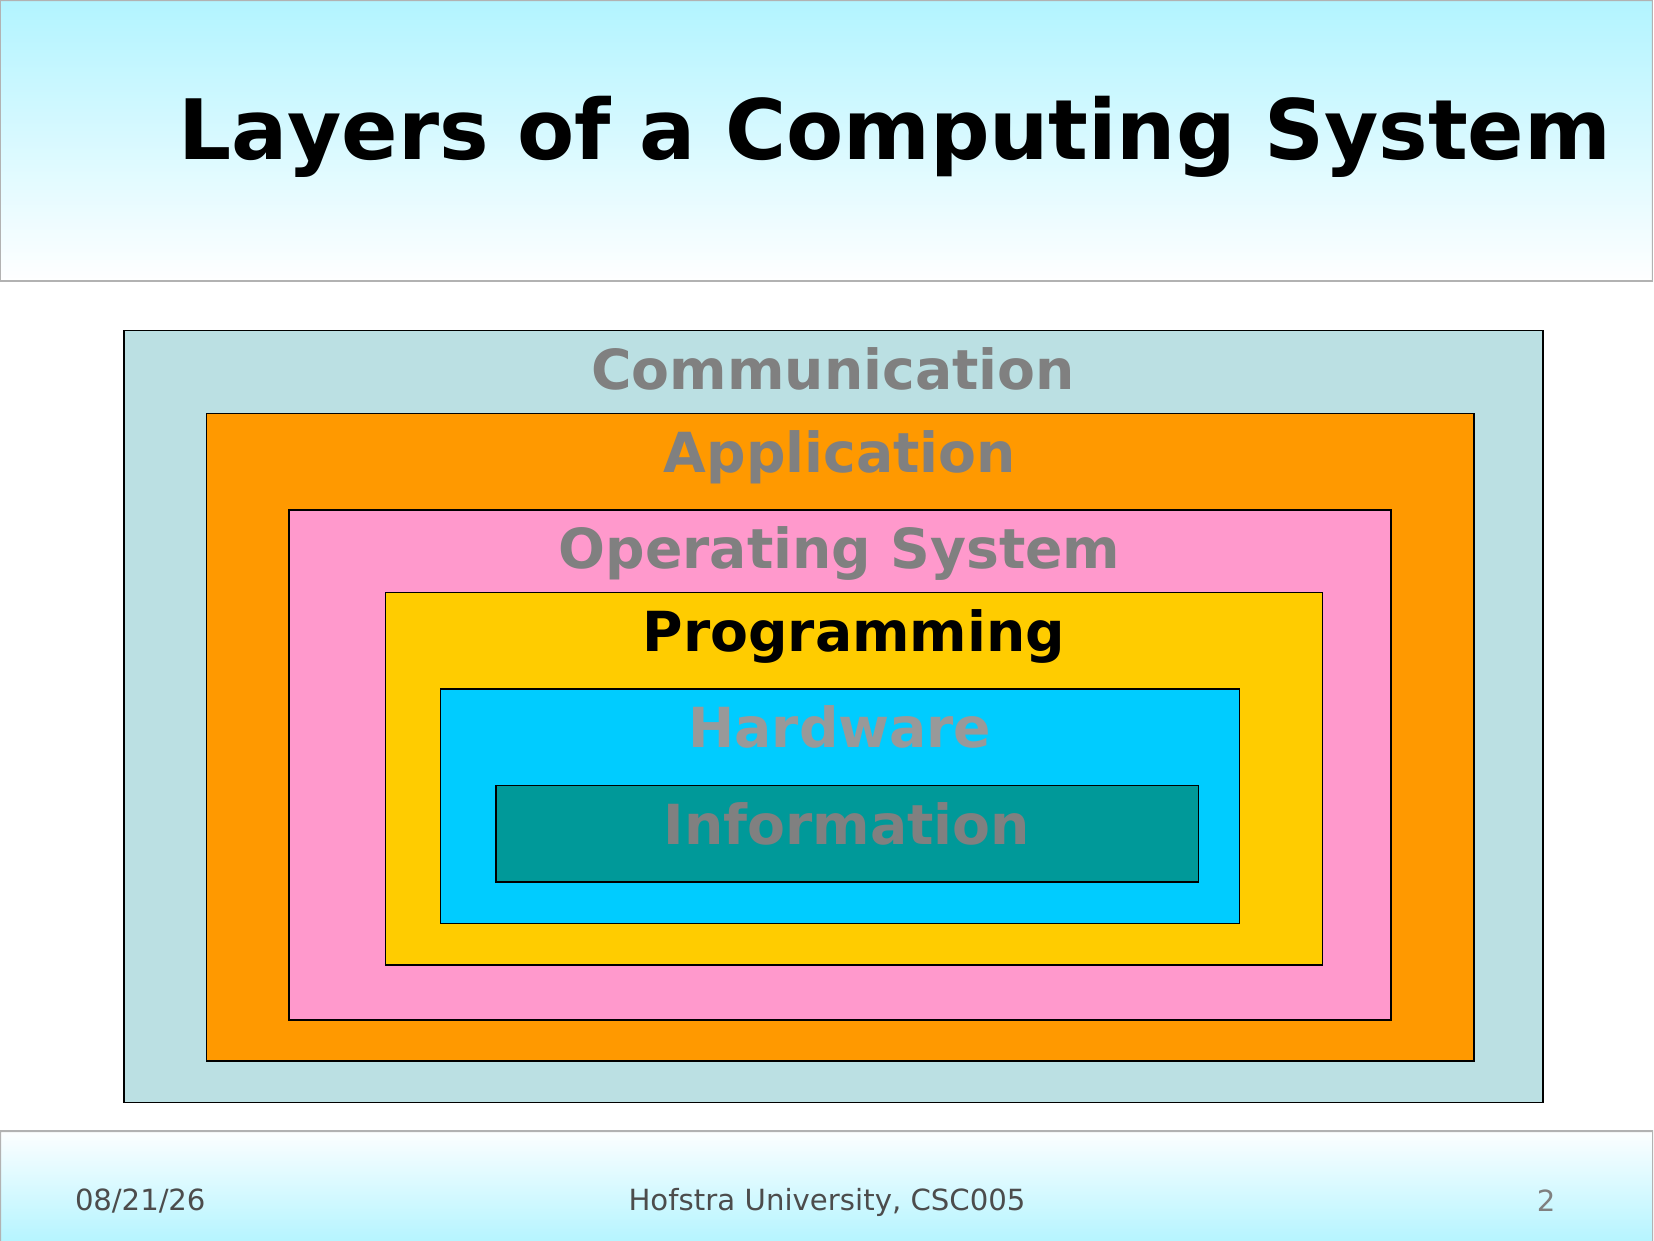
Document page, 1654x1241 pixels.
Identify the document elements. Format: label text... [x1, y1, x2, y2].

text_box Programming [385, 592, 1323, 965]
text_box Communication [123, 330, 1543, 1103]
text_box Application [206, 413, 1474, 1062]
text_box Operating System [289, 509, 1392, 1020]
title Layers of a Computing System [151, 27, 1640, 235]
text_box Information [495, 785, 1199, 883]
text_box Hardware [440, 688, 1240, 924]
